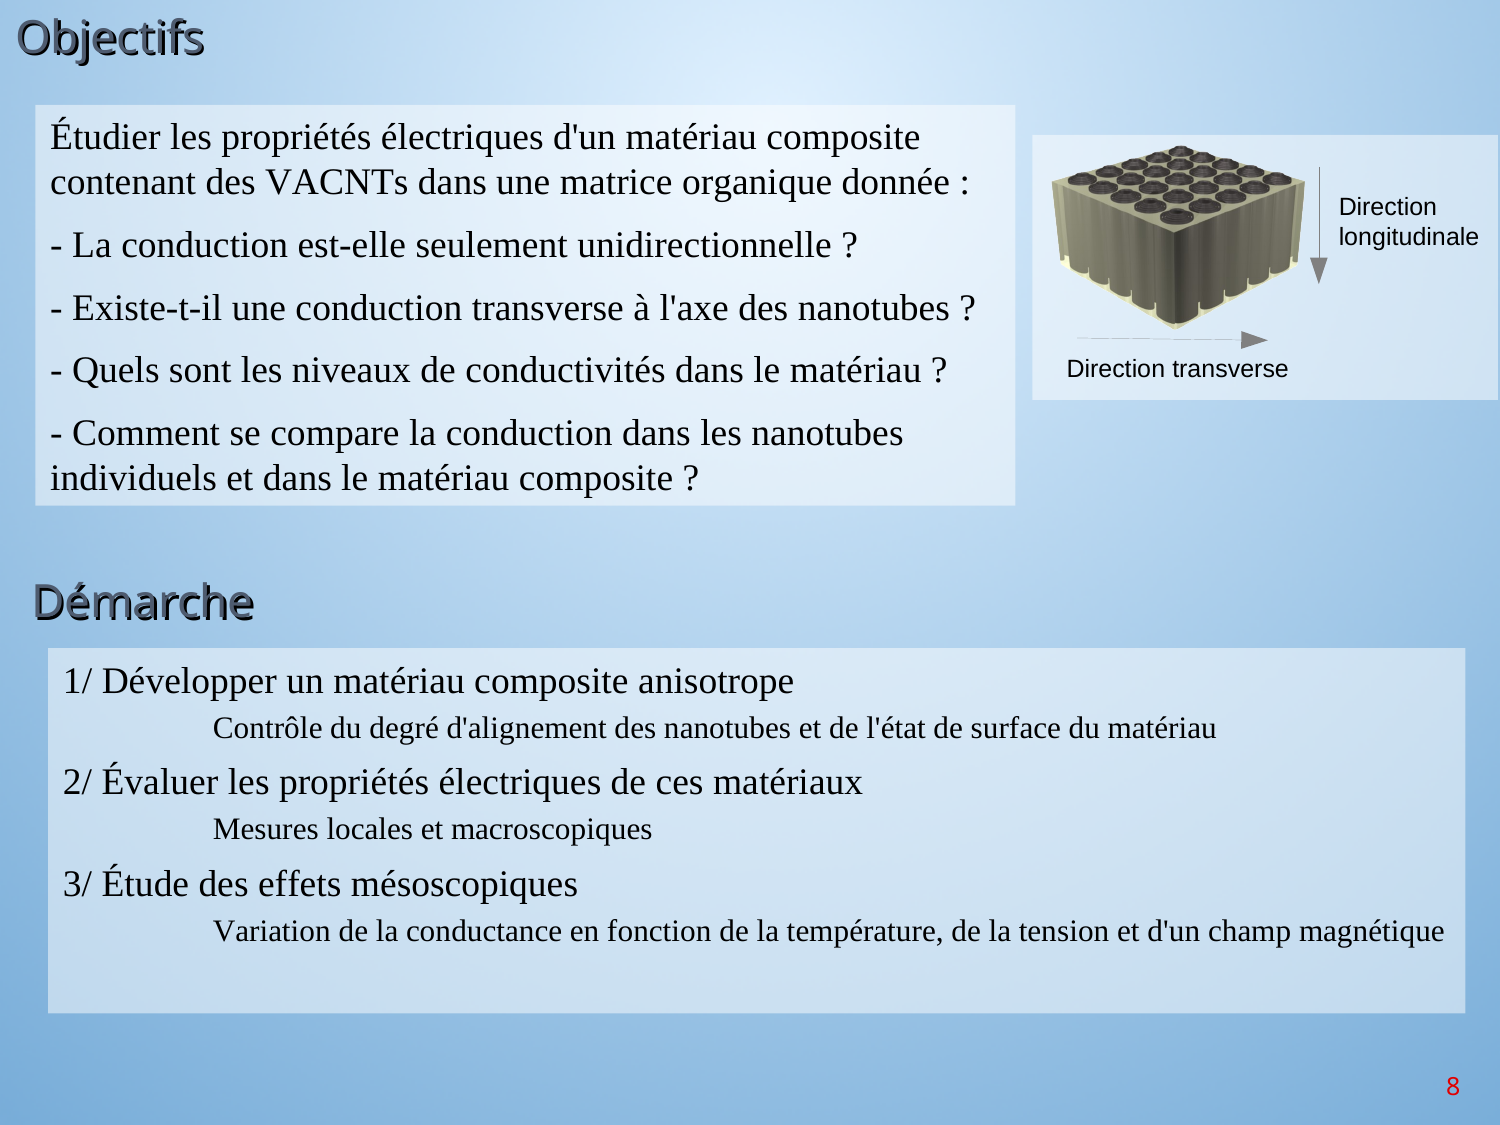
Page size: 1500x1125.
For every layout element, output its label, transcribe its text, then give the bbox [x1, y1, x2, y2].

text_box <numéro> [1349, 1062, 1476, 1103]
text_box [1032, 134, 1498, 400]
text_box Direction transverse [1051, 344, 1304, 390]
title Démarche [16, 564, 1500, 647]
title Objectifs [0, 0, 1489, 83]
text_box Étudier les propriétés électriques d'un matériau composite contenant des VACNTs dans une matrice organique donnée : - La conduction est-elle seulement unidirectionnelle ? - Existe-t-il une conduction transverse à l'axe des nanotubes ? - Quels sont les niveaux de conductivités dans le matériau ? - Comment se compare la conduction dans les nanotubes individuels et dans le matériau composite ? [35, 104, 1016, 506]
text_box Direction longitudinale [1324, 183, 1500, 259]
picture [0, 0, 1500, 1125]
picture [1051, 145, 1305, 330]
text_box 1/ Développer un matériau composite anisotrope Contrôle du degré d'alignement des nanotubes et de l'état de surface du matériau 2/ Évaluer les propriétés électriques de ces matériaux Mesures locales et macroscopiques 3/ Étude des effets mésoscopiques Variation de la conductance en fonction de la température, de la tension et d'un champ magnétique [48, 648, 1466, 1014]
